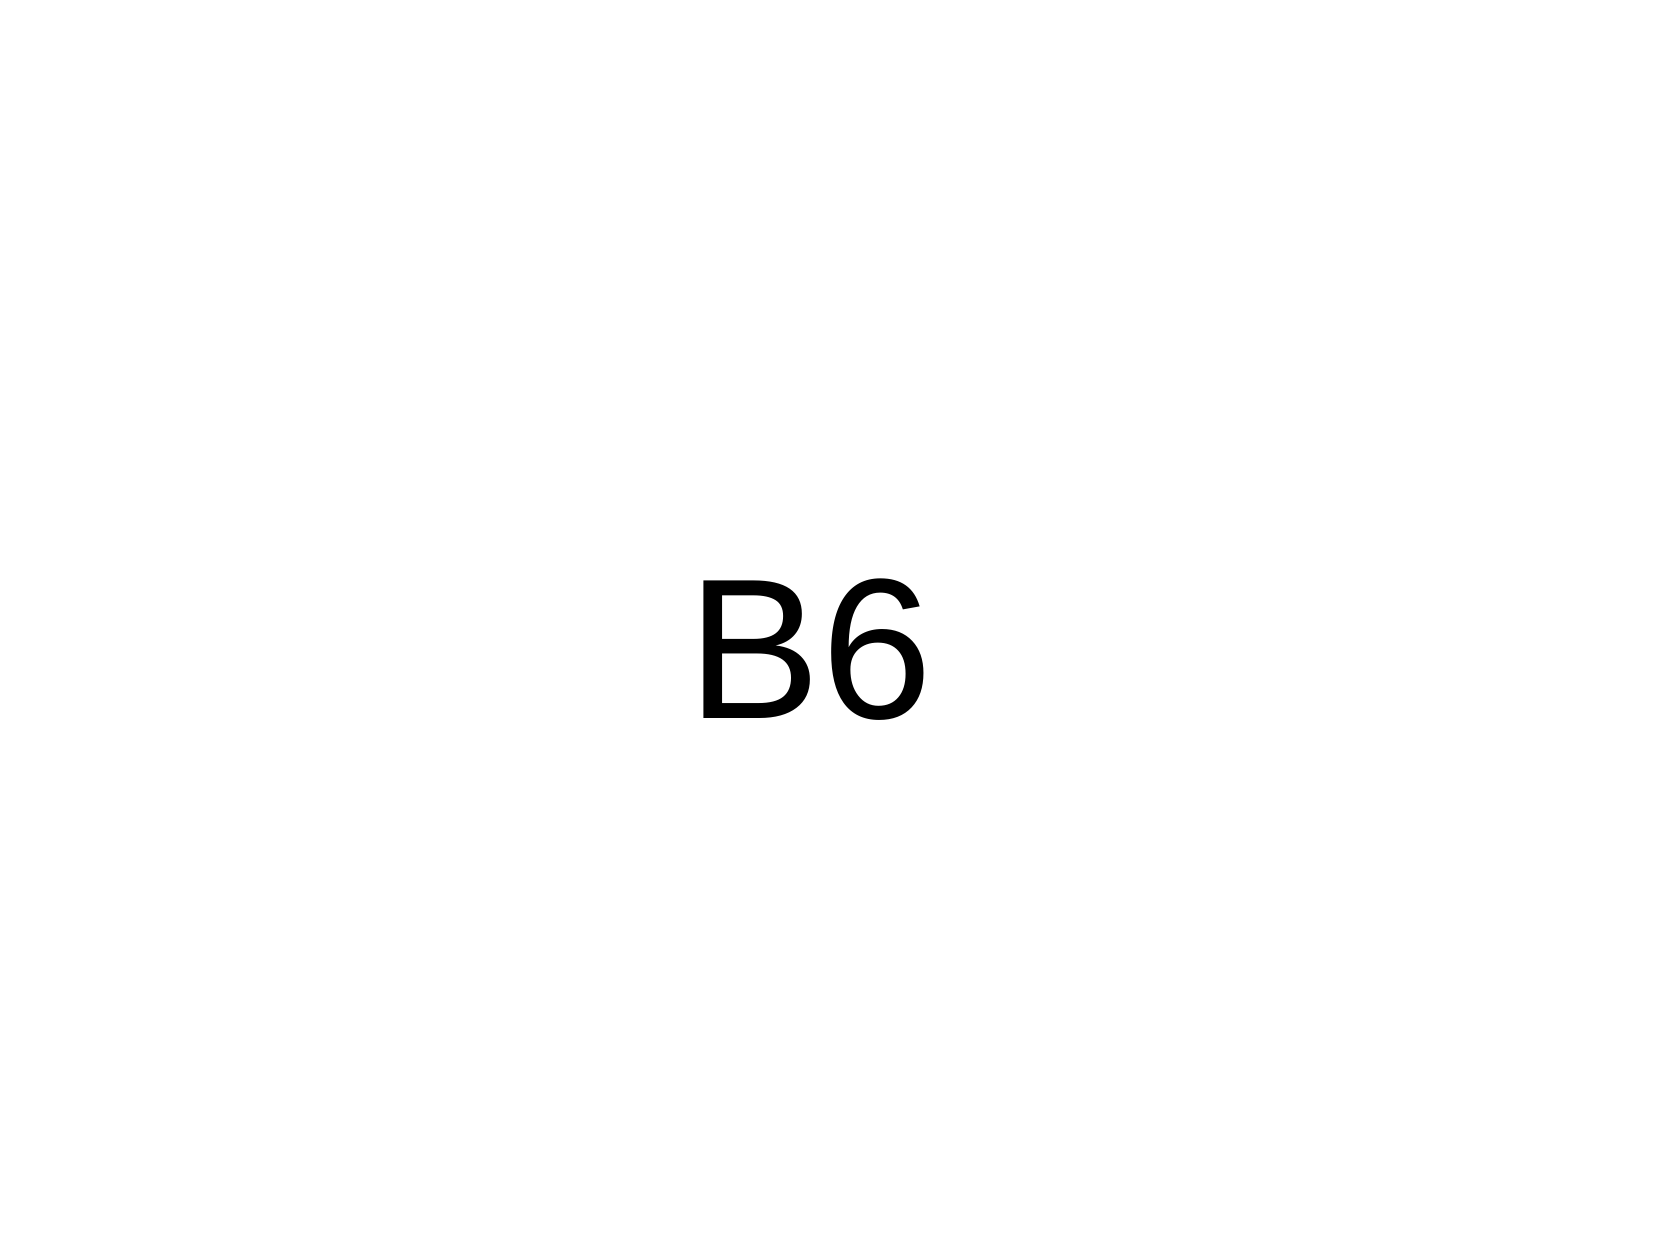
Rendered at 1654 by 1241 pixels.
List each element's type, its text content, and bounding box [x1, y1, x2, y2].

subtitle B6 [82, 290, 1538, 1010]
